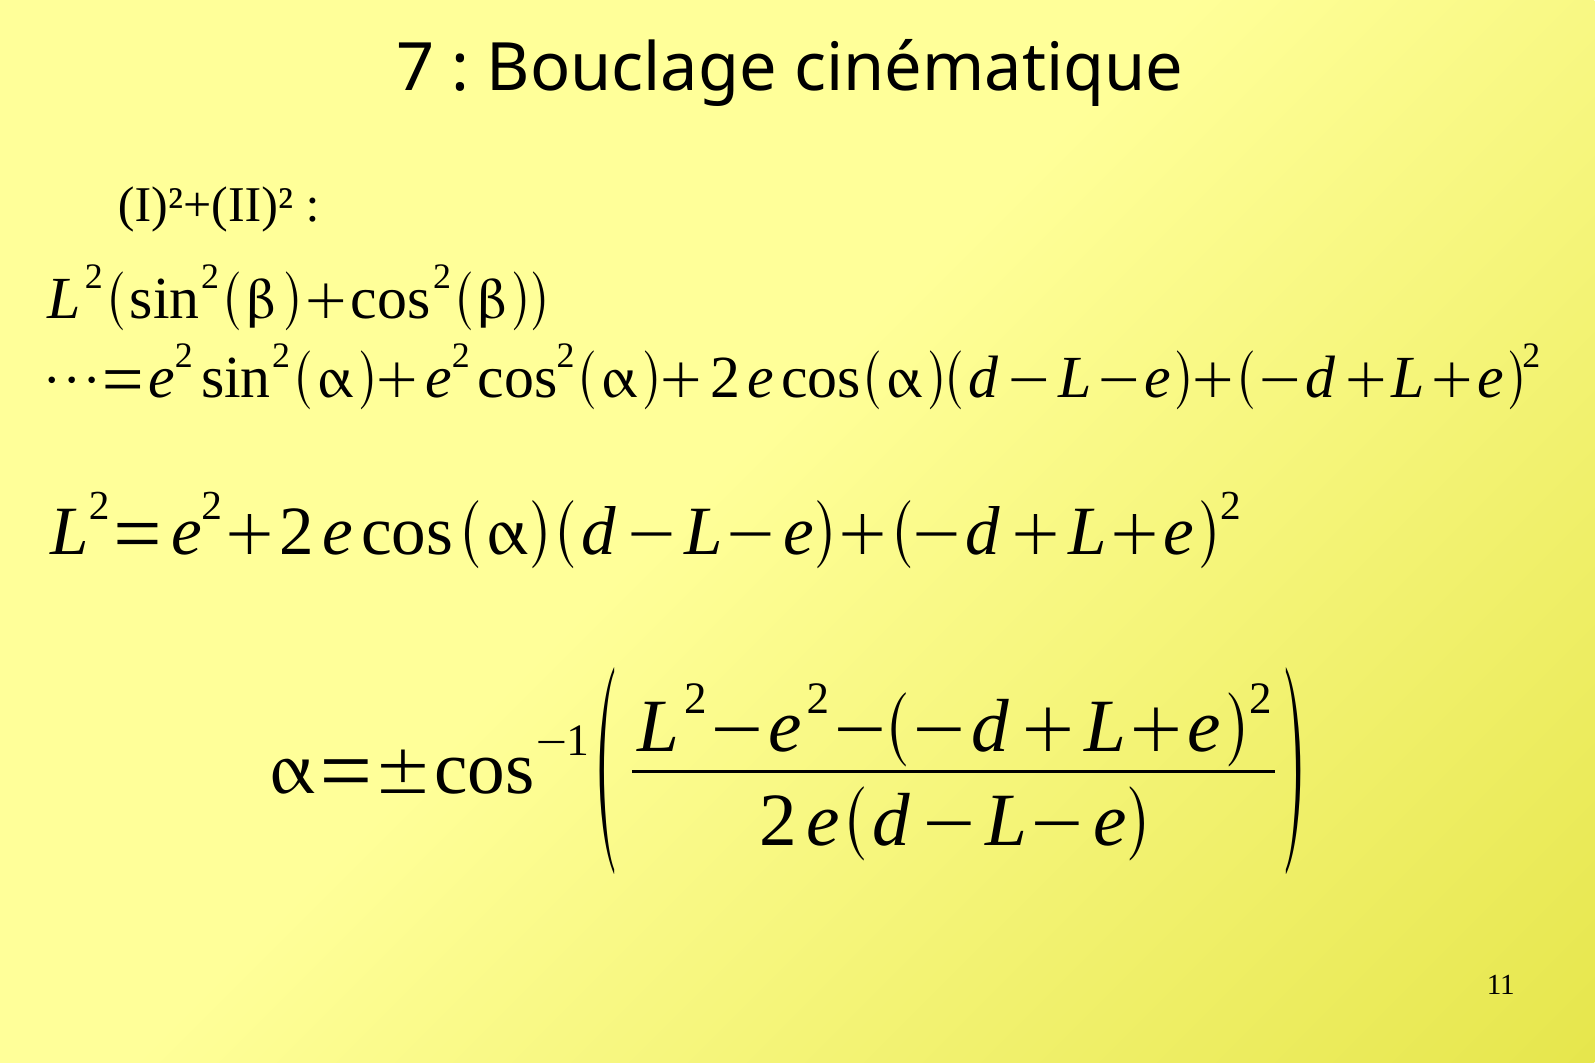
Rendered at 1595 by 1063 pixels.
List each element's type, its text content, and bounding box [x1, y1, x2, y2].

text_box (I)²+(II)² : [103, 169, 341, 241]
chart [28, 480, 1257, 570]
chart [250, 661, 1330, 874]
chart [28, 255, 1556, 412]
subtitle 7 : Bouclage cinématique [72, 17, 1508, 112]
